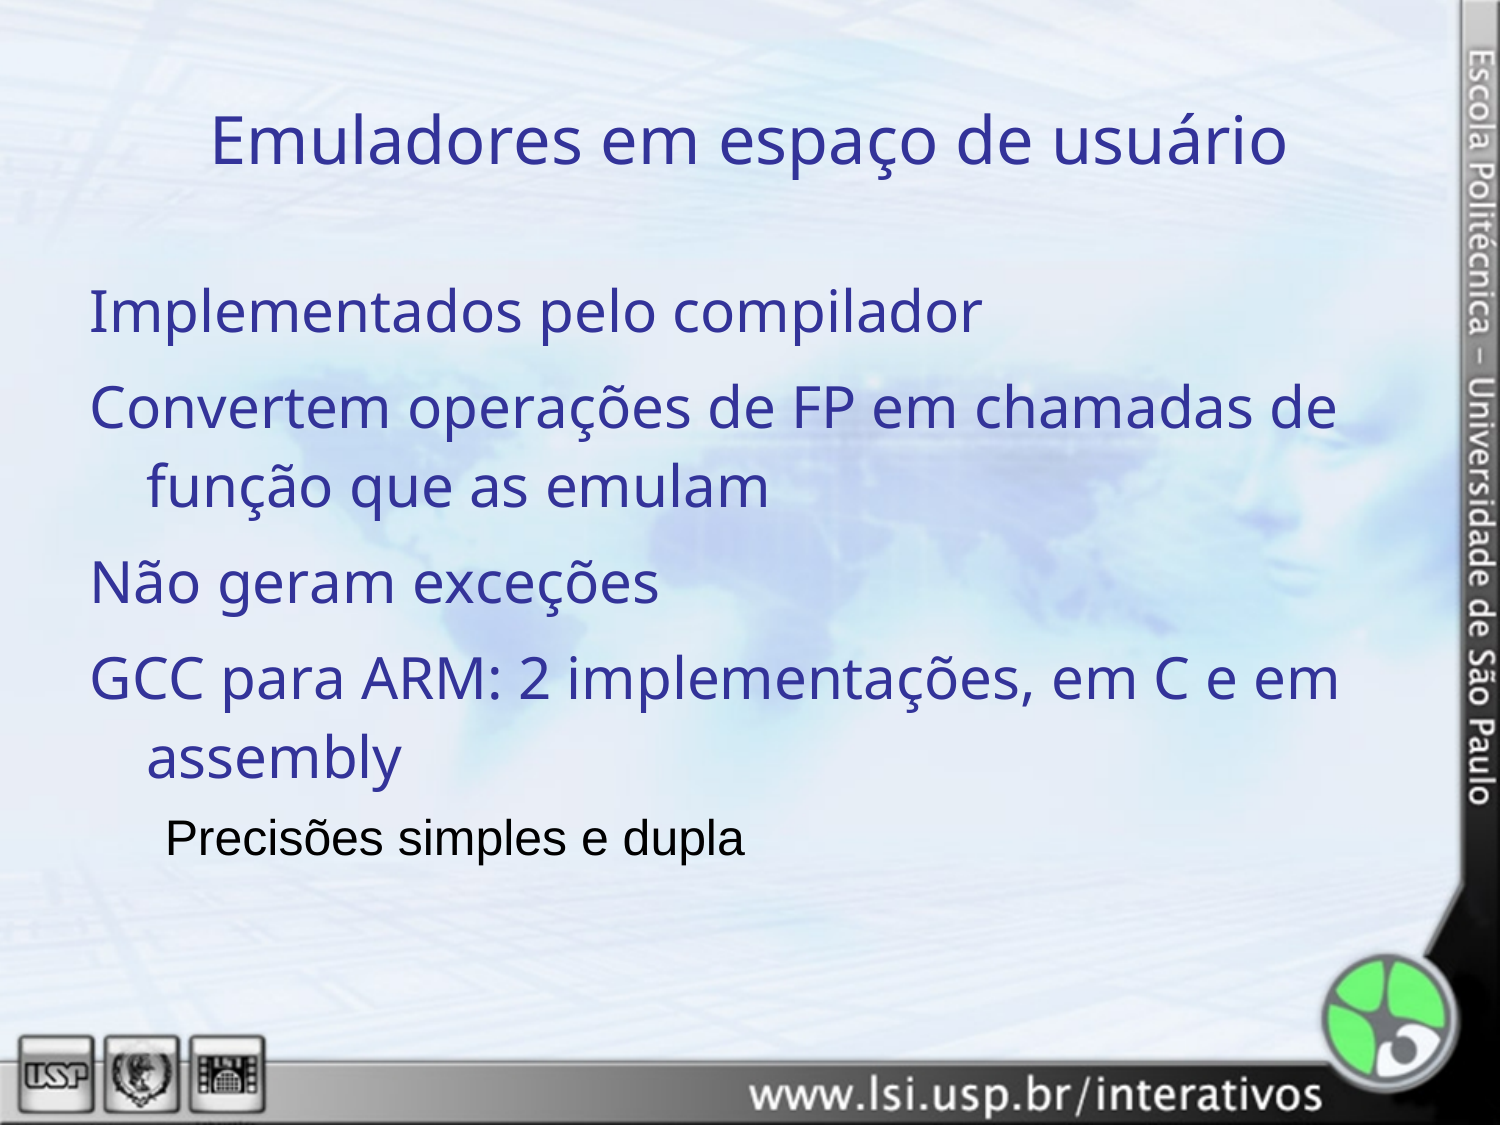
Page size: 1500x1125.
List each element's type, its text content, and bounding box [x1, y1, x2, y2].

picture [0, 0, 1500, 1125]
list Implementados pelo compilador Convertem operações de FP em chamadas de função que as emulam Não geram exceções GCC para ARM: 2 implementações, em C e em assembly Precisões simples e dupla [75, 262, 1426, 1006]
title Emuladores em espaço de usuário [75, 45, 1426, 233]
